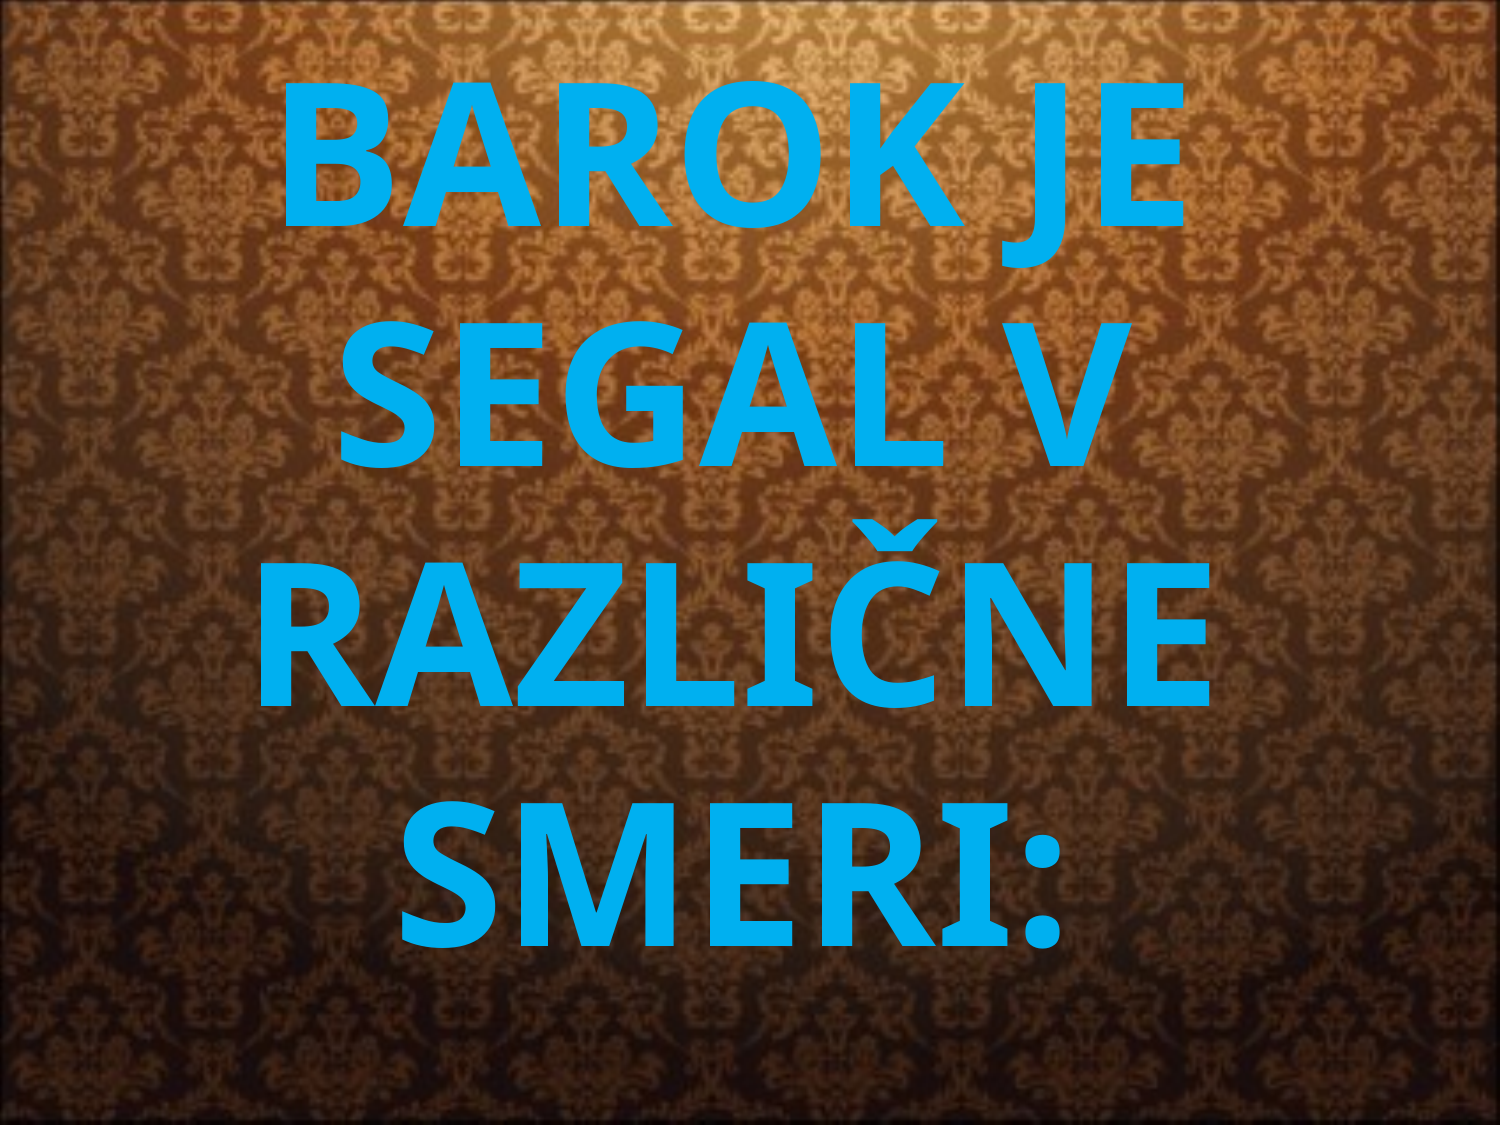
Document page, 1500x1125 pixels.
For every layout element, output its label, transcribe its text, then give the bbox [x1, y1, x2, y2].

title Barok je segal v različne smeri: [76, 19, 1388, 960]
picture [0, 0, 1500, 1125]
